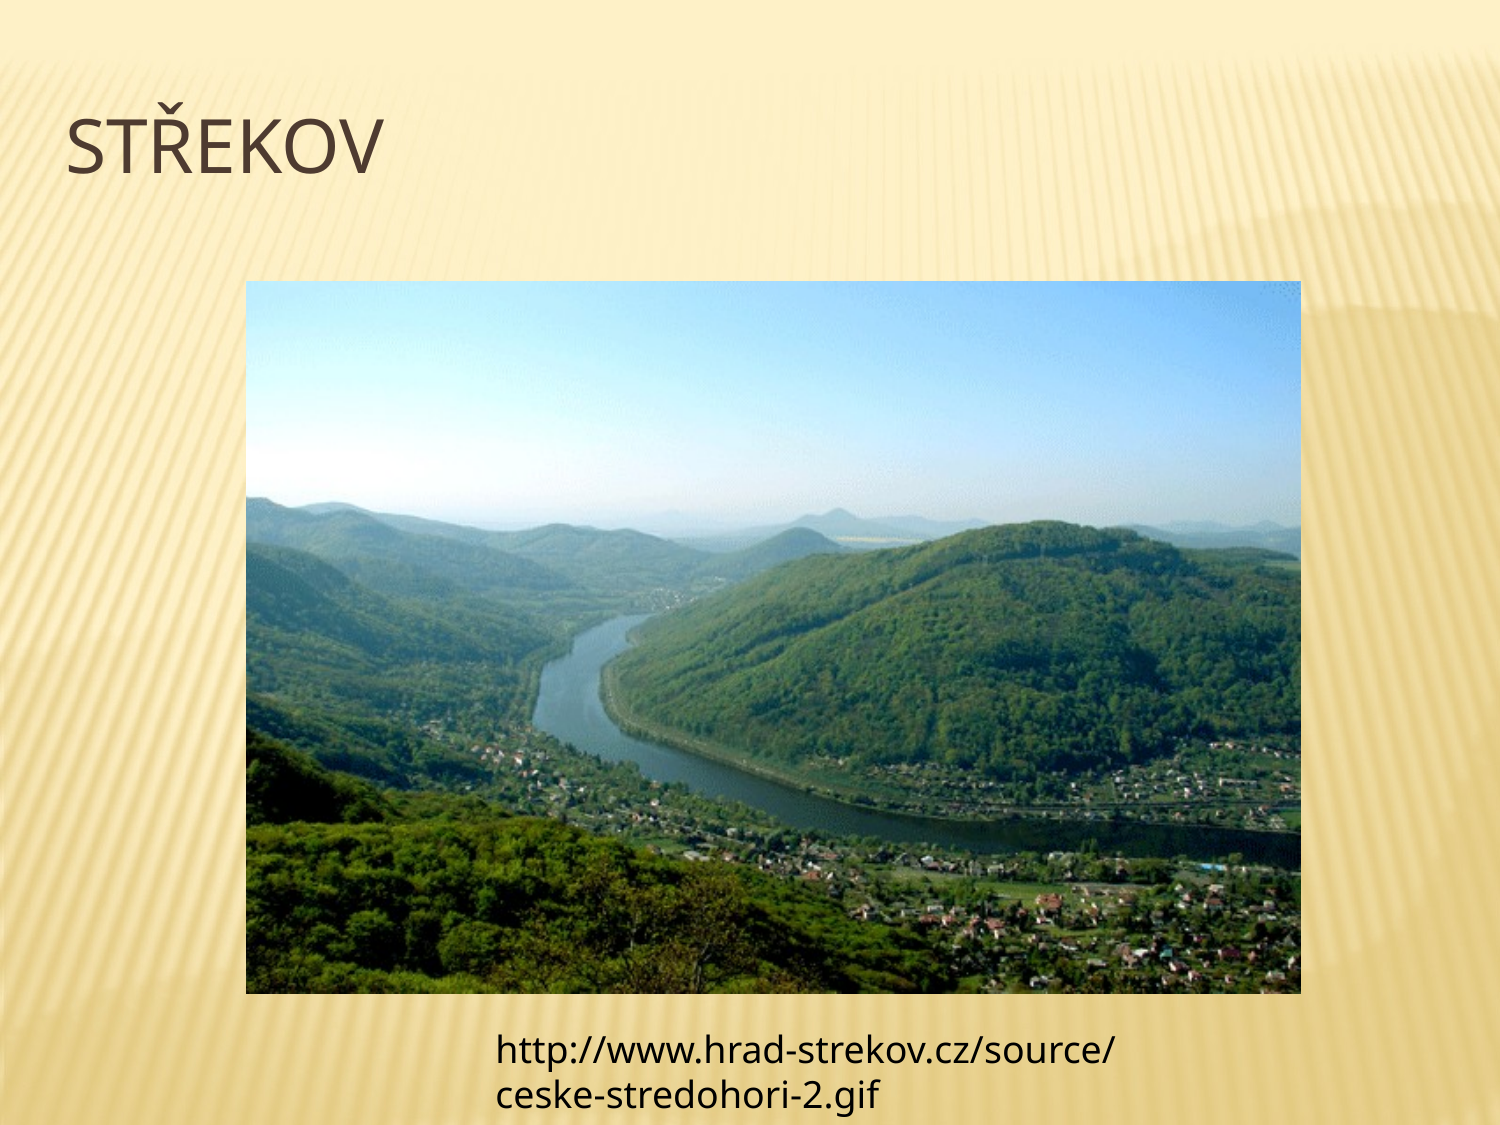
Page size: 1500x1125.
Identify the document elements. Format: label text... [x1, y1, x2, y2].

text_box http://www.hrad-strekov.cz/source/ceske-stredohori-2.gif [480, 1019, 1231, 1124]
picture [246, 281, 1301, 994]
title Střekov [50, 75, 1476, 213]
